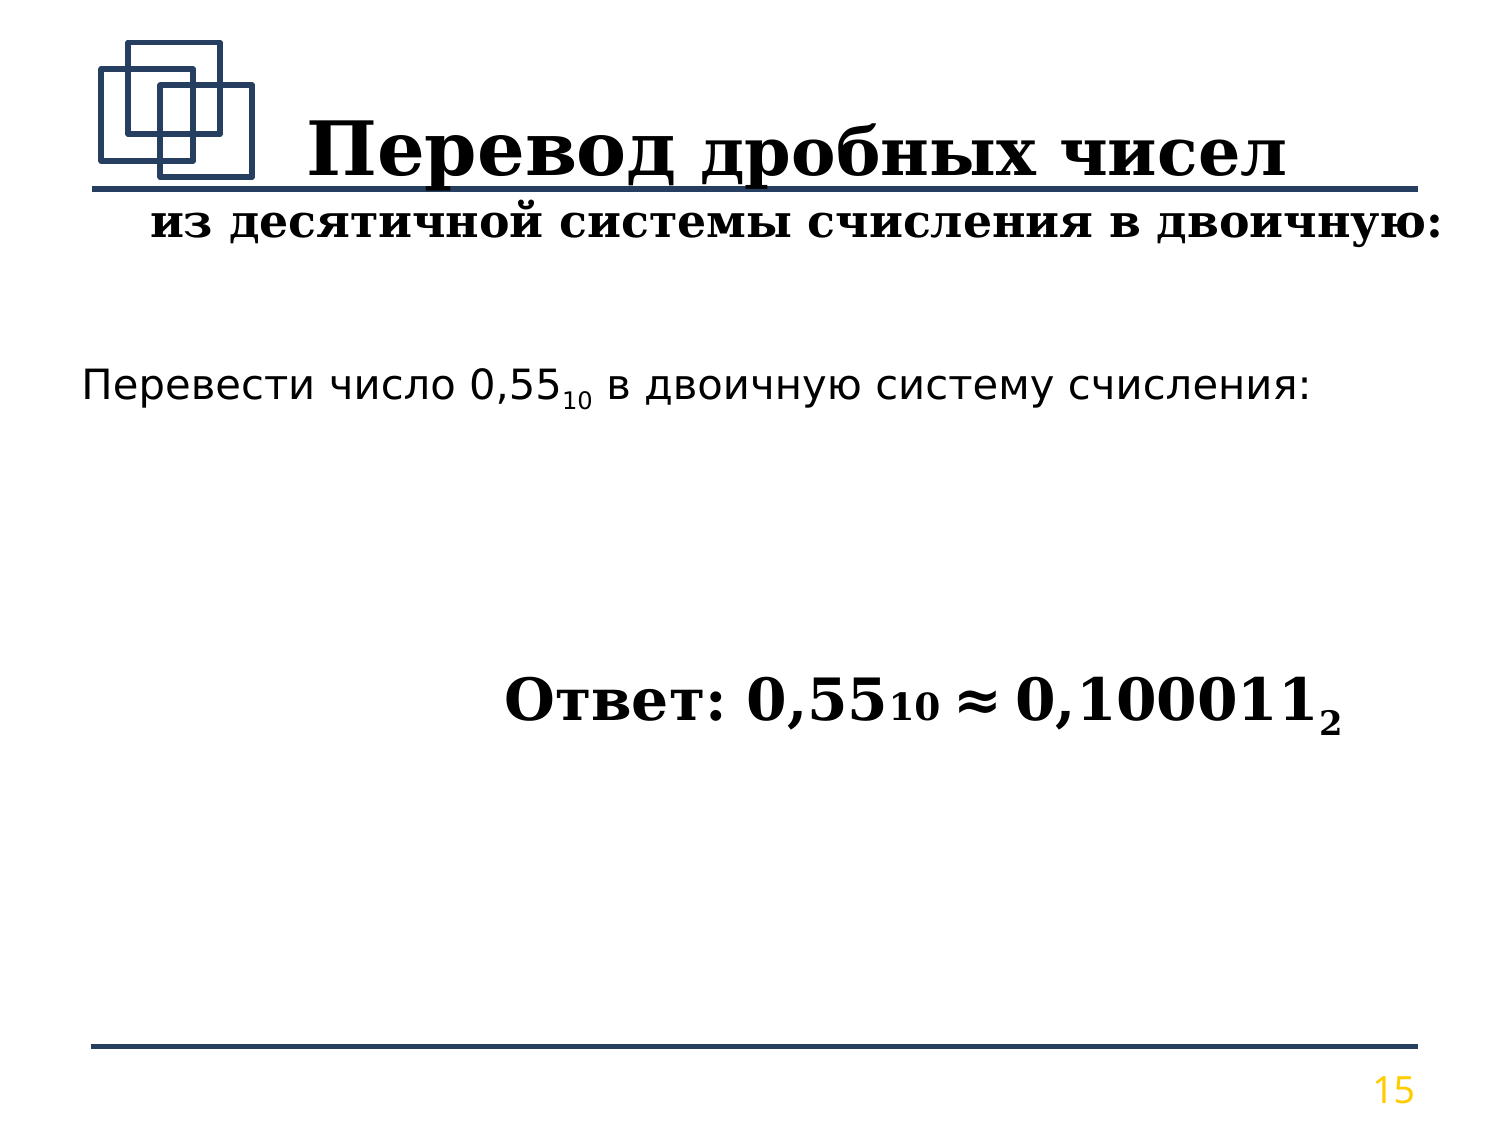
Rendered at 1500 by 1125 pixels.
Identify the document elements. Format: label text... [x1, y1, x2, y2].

text_box Перевести число 0,5510 в двоичную систему счисления: [53, 350, 1436, 1047]
text_box Ответ: 0,5510 ≈ 0,1000112 [490, 654, 1459, 750]
title Перевод дробных чисел из десятичной системы счисления в двоичную: [106, 49, 1489, 290]
